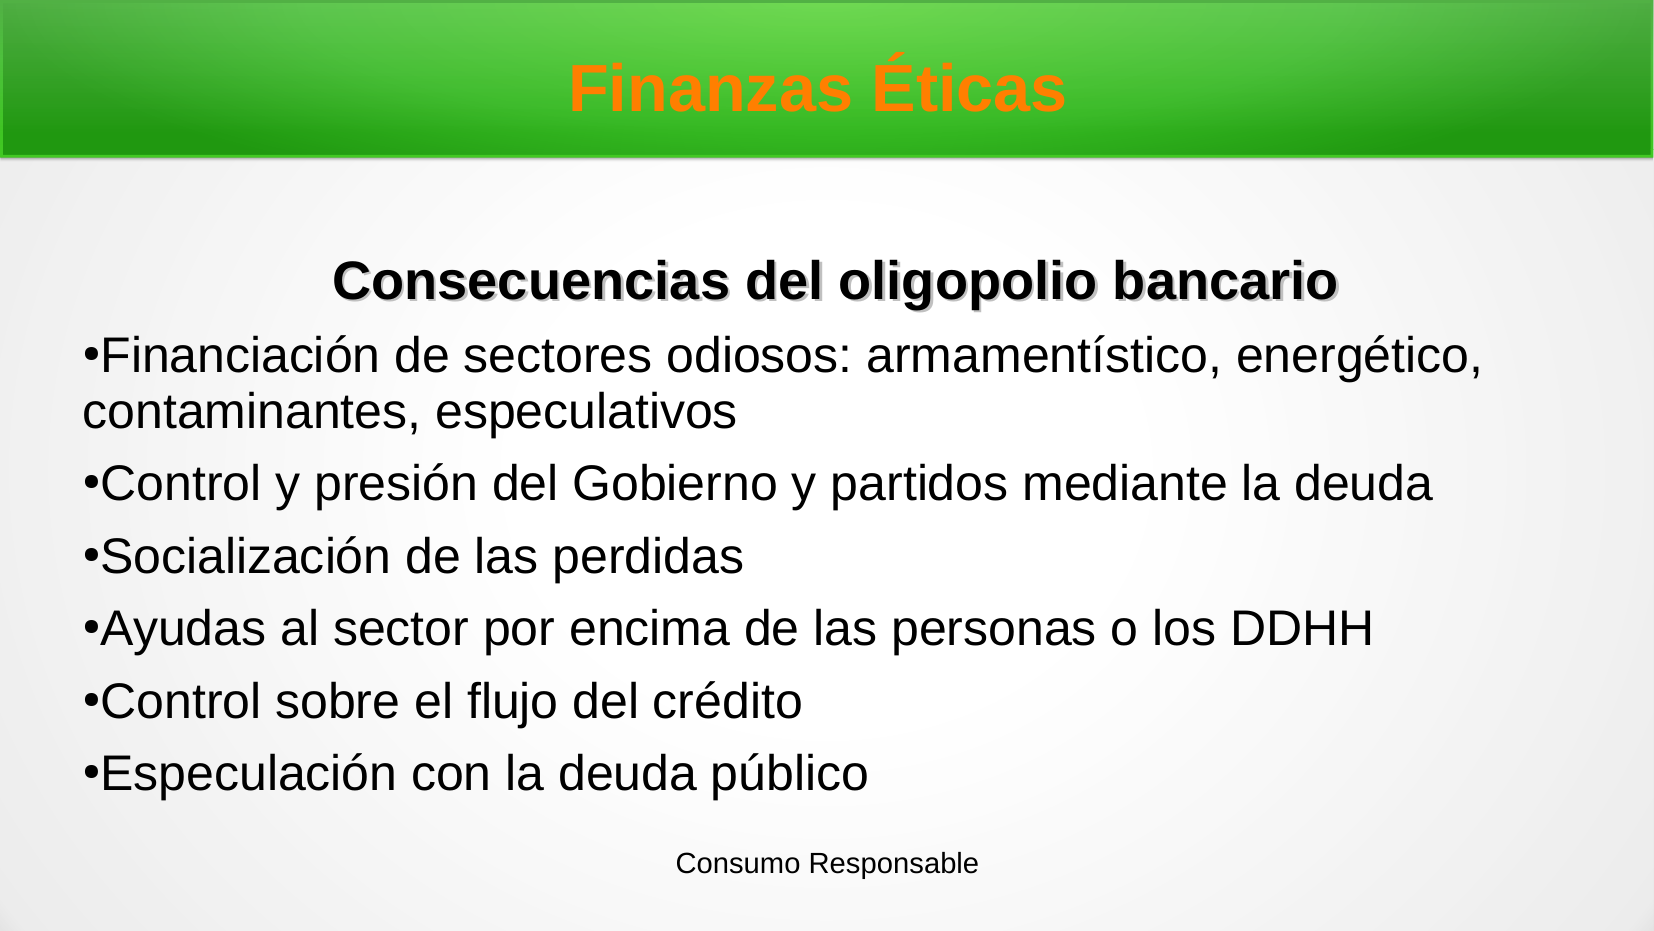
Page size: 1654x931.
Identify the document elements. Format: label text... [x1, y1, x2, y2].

subtitle Consecuencias del oligopolio bancario Financiación de sectores odiosos: armamentístico, energético, contaminantes, especulativos Control y presión del Gobierno y partidos mediante la deuda Socialización de las perdidas Ayudas al sector por encima de las personas o los DDHH Control sobre el flujo del crédito Especulación con la deuda público [82, 224, 1571, 827]
title Finanzas Éticas [82, 35, 1571, 142]
